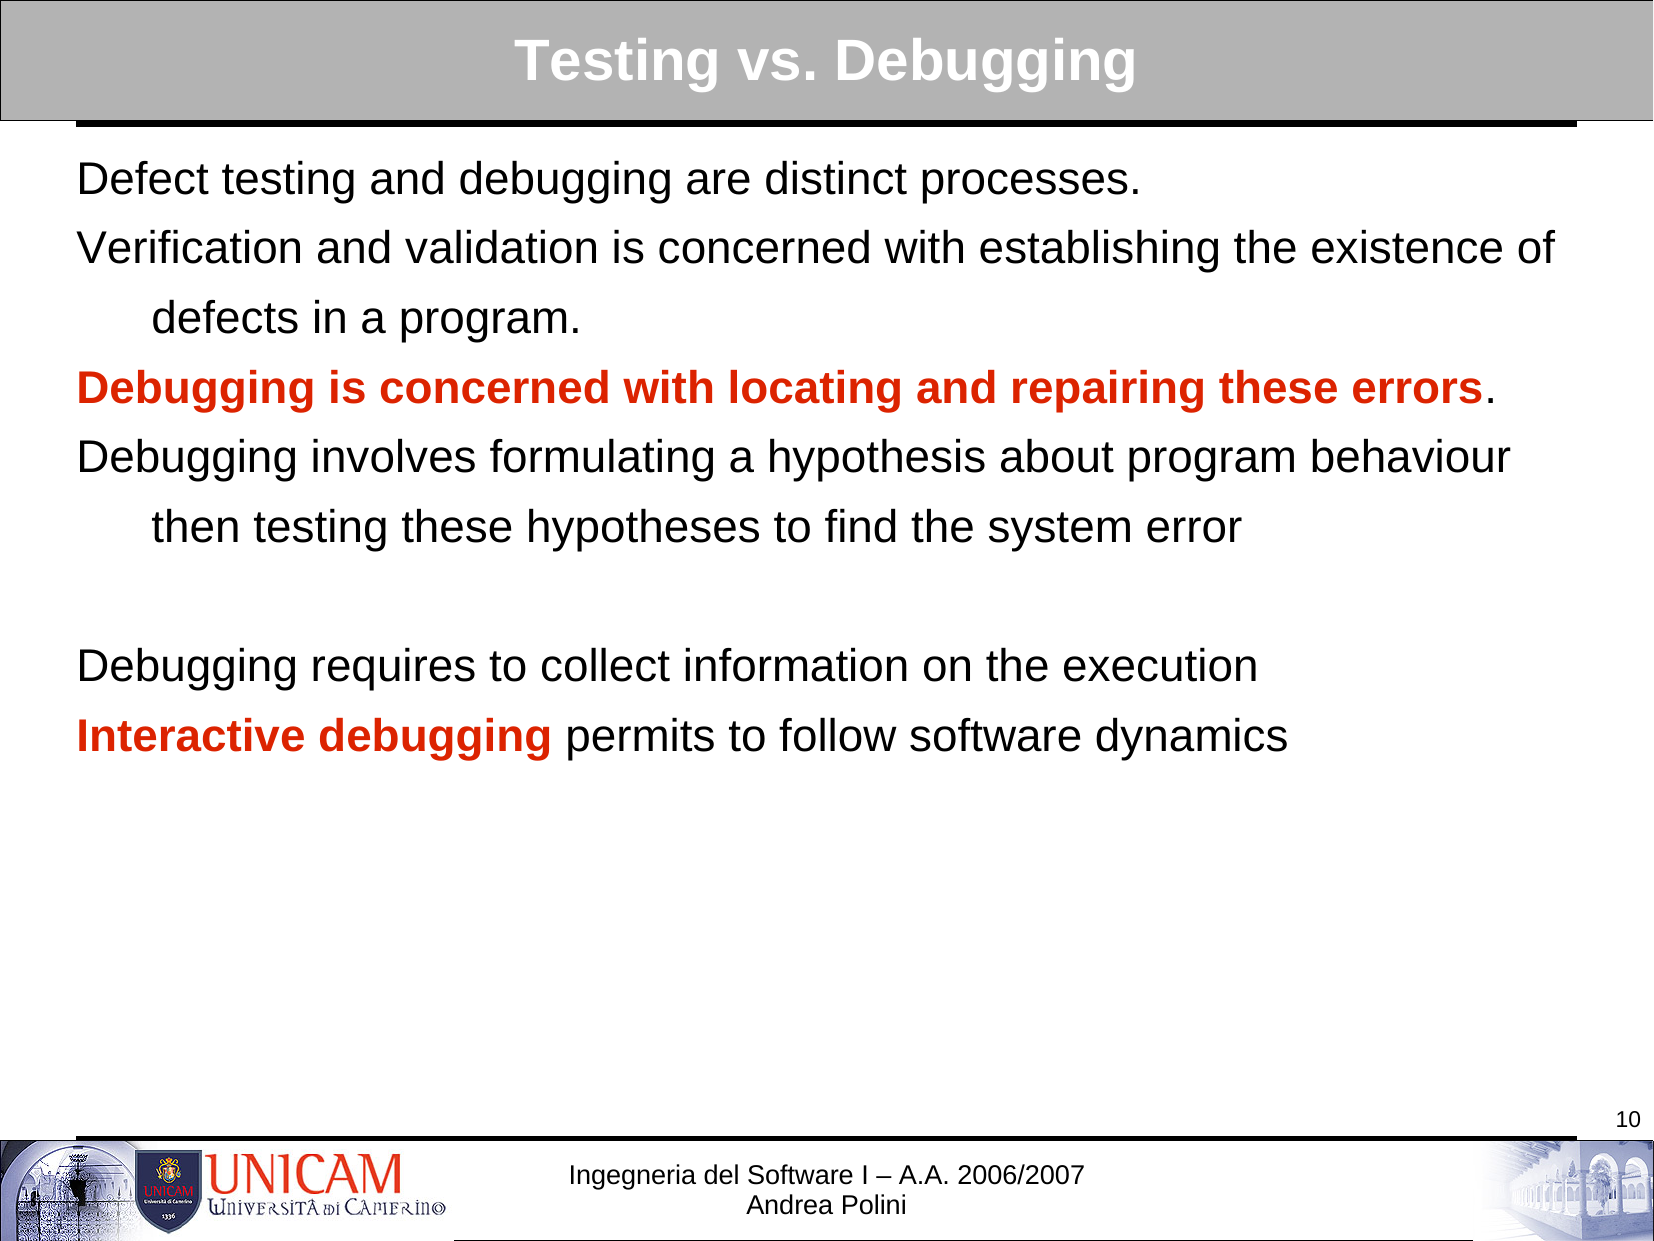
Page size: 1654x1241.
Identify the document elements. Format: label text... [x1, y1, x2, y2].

picture [1473, 1141, 1654, 1241]
picture [0, 1141, 454, 1241]
title Testing vs. Debugging [0, 0, 1653, 121]
list Defect testing and debugging are distinct processes. Verification and validation is concerned with establishing the existence of defects in a program. Debugging is concerned with locating and repairing these errors. Debugging involves formulating a hypothesis about program behaviour then testing these hypotheses to find the system error Debugging requires to collect information on the execution Interactive debugging permits to follow software dynamics [76, 152, 1577, 932]
